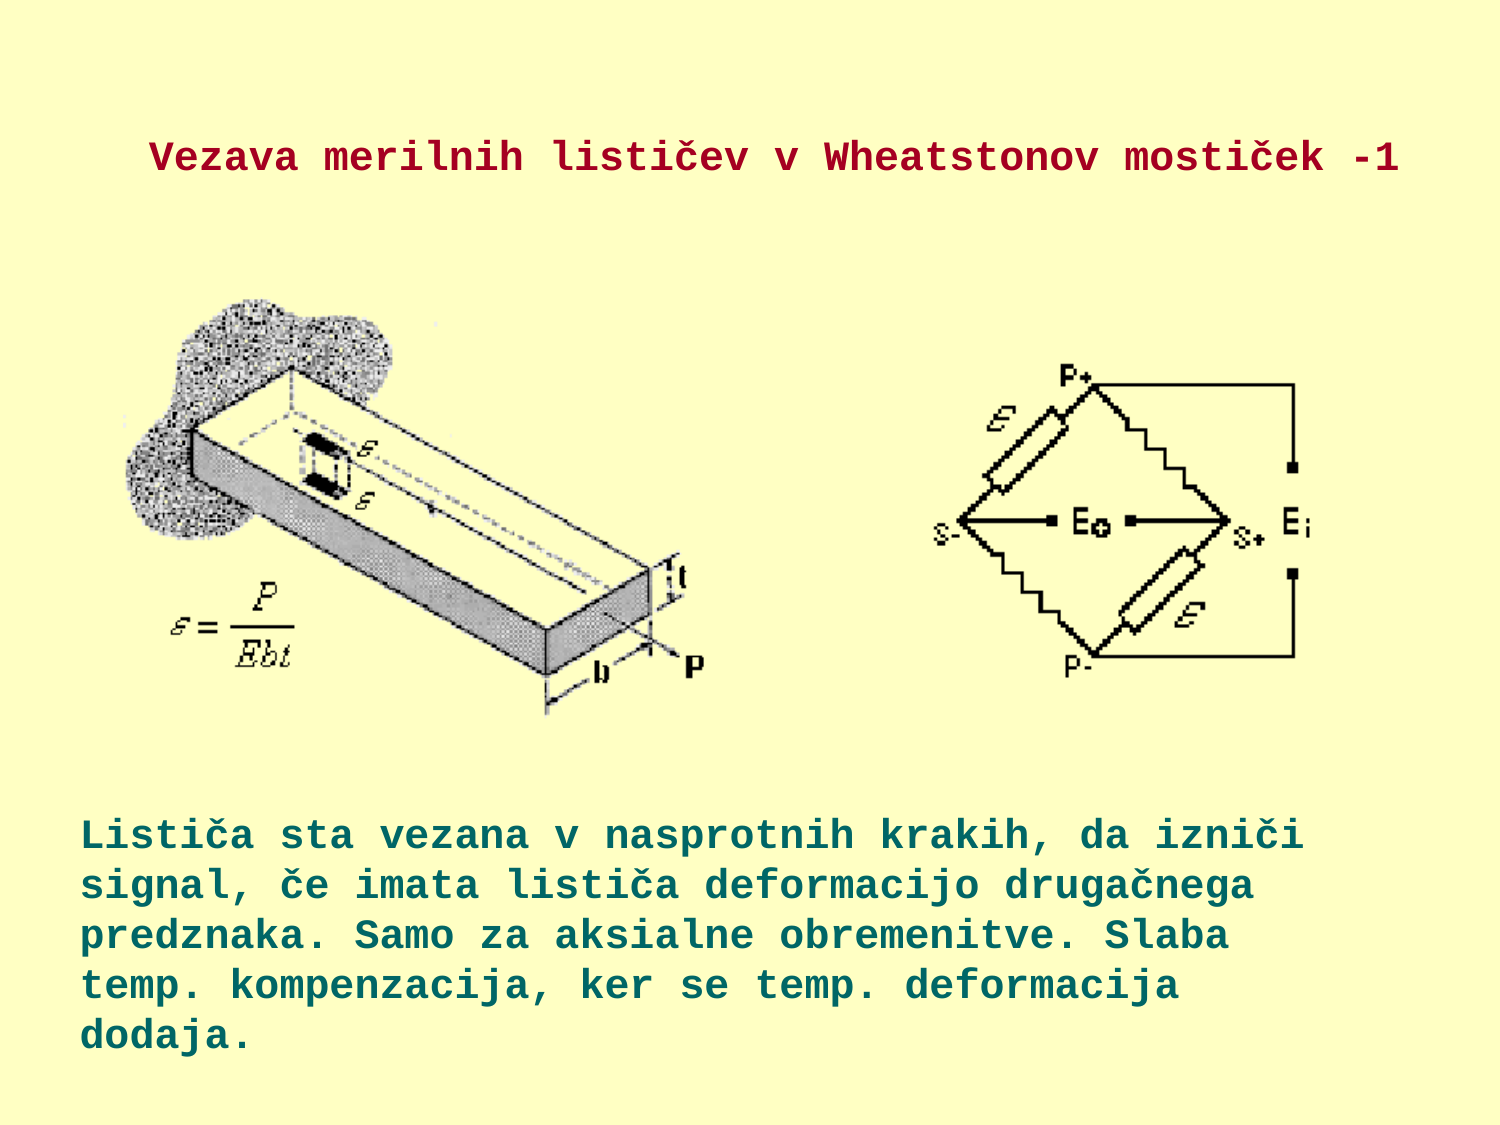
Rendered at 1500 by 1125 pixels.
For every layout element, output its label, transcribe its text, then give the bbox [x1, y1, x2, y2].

text_box Lističa sta vezana v nasprotnih krakih, da izniči signal, če imata lističa deformacijo drugačnega predznaka. Samo za aksialne obremenitve. Slaba temp. kompenzacija, ker se temp. deformacija dodaja. [64, 798, 1390, 1065]
picture [123, 290, 712, 733]
title Vezava merilnih lističev v Wheatstonov mostiček -1 [112, 99, 1436, 209]
picture [915, 361, 1329, 681]
